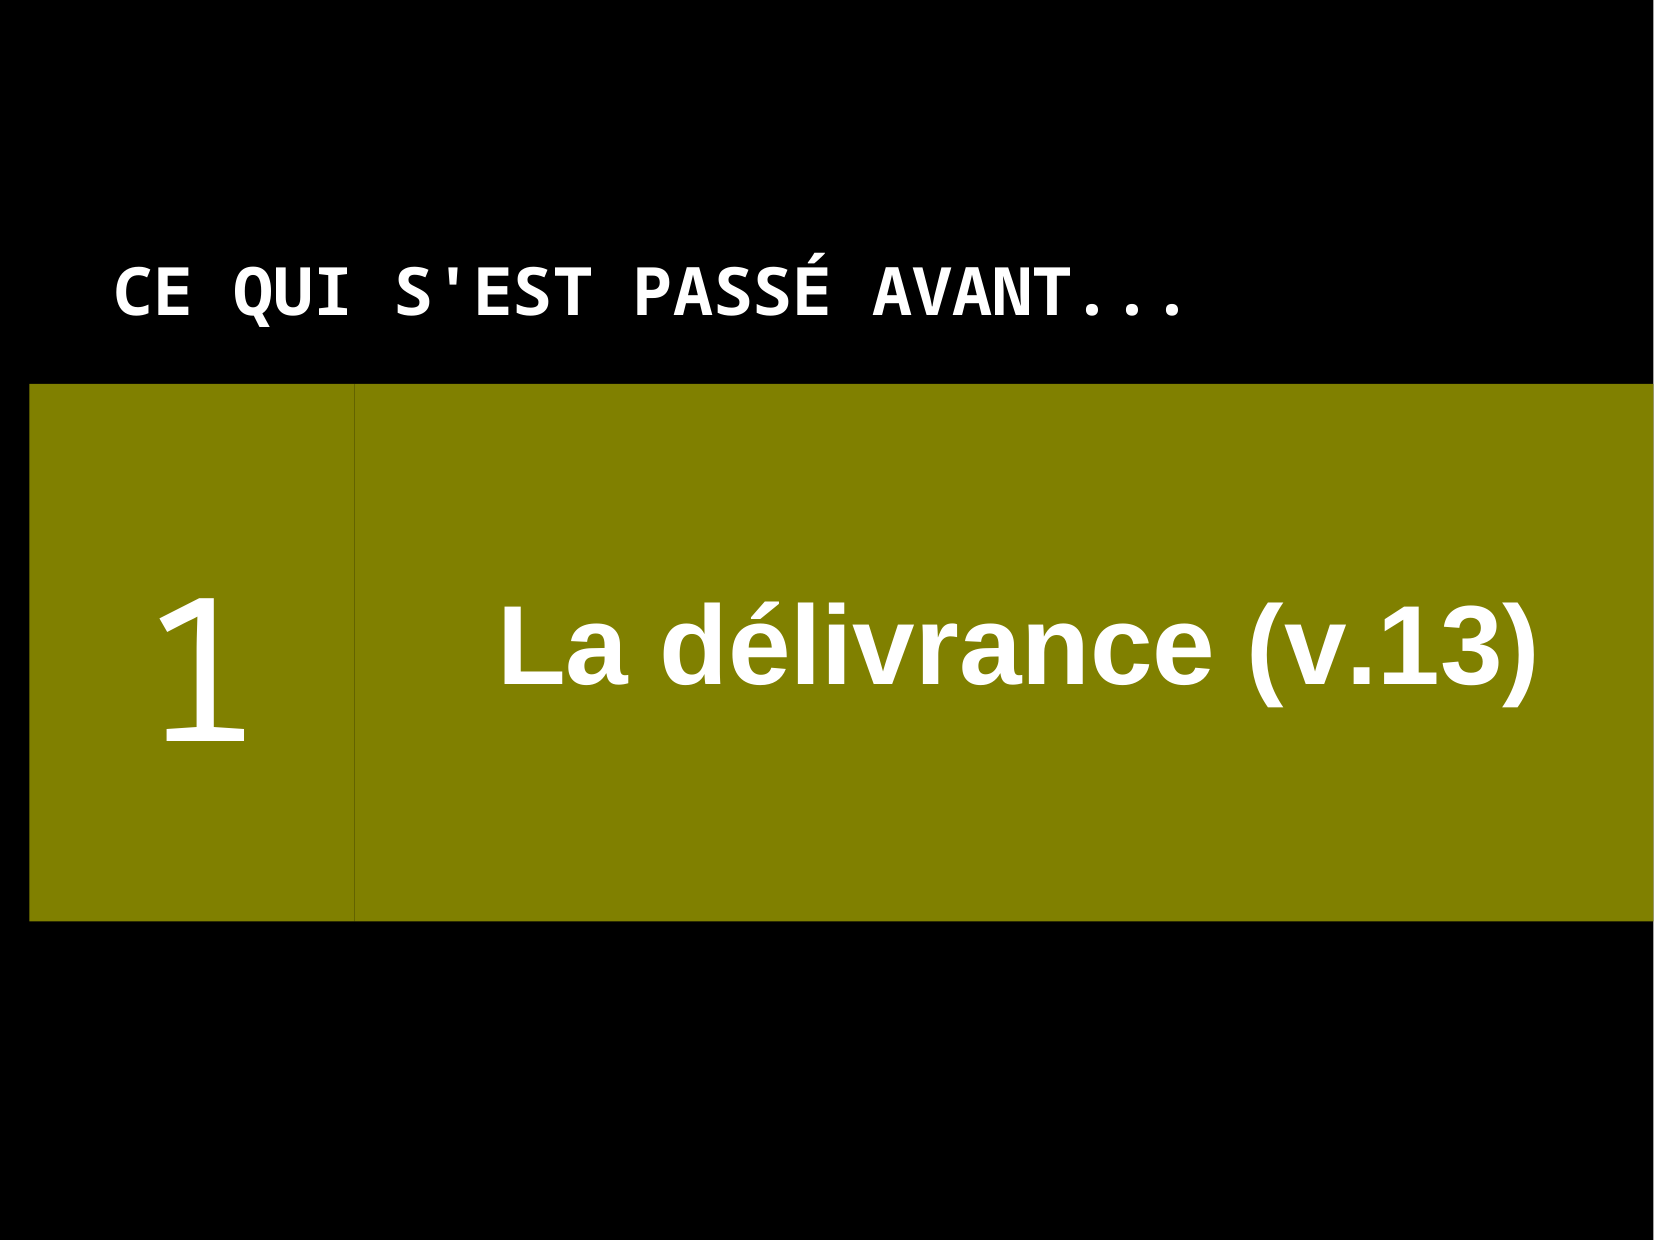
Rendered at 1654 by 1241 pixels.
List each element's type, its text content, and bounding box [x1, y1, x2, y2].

text_box La délivrance (v.13) [354, 383, 1654, 922]
text_box CE QUI S'EST PASSÉ AVANT... [98, 236, 1654, 343]
text_box [29, 383, 354, 922]
text_box 1 [126, 519, 266, 808]
